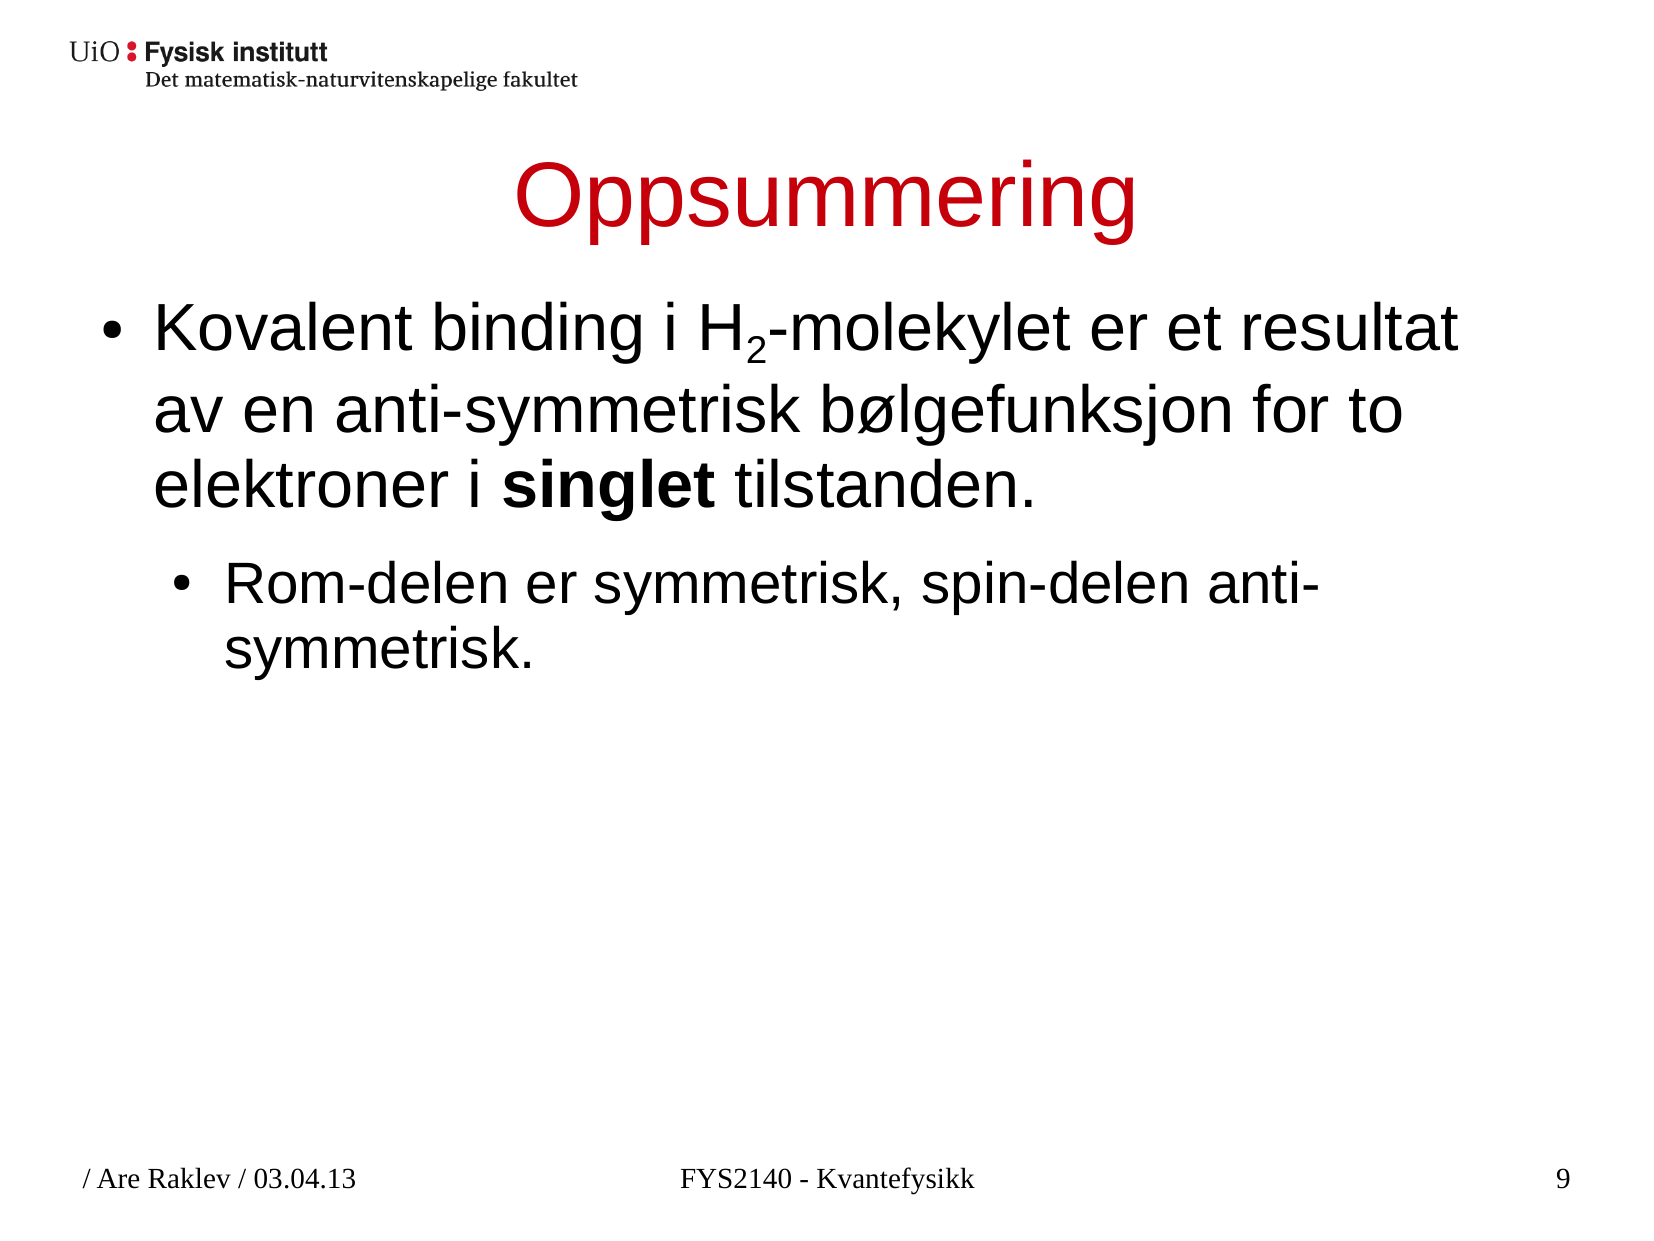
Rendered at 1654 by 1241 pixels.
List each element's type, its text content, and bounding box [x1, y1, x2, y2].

picture [68, 37, 581, 93]
title Oppsummering [82, 90, 1571, 298]
list Kovalent binding i H2-molekylet er et resultat av en anti-symmetrisk bølgefunksjon for to elektroner i singlet tilstanden. Rom-delen er symmetrisk, spin-delen anti-symmetrisk. [82, 290, 1538, 1094]
